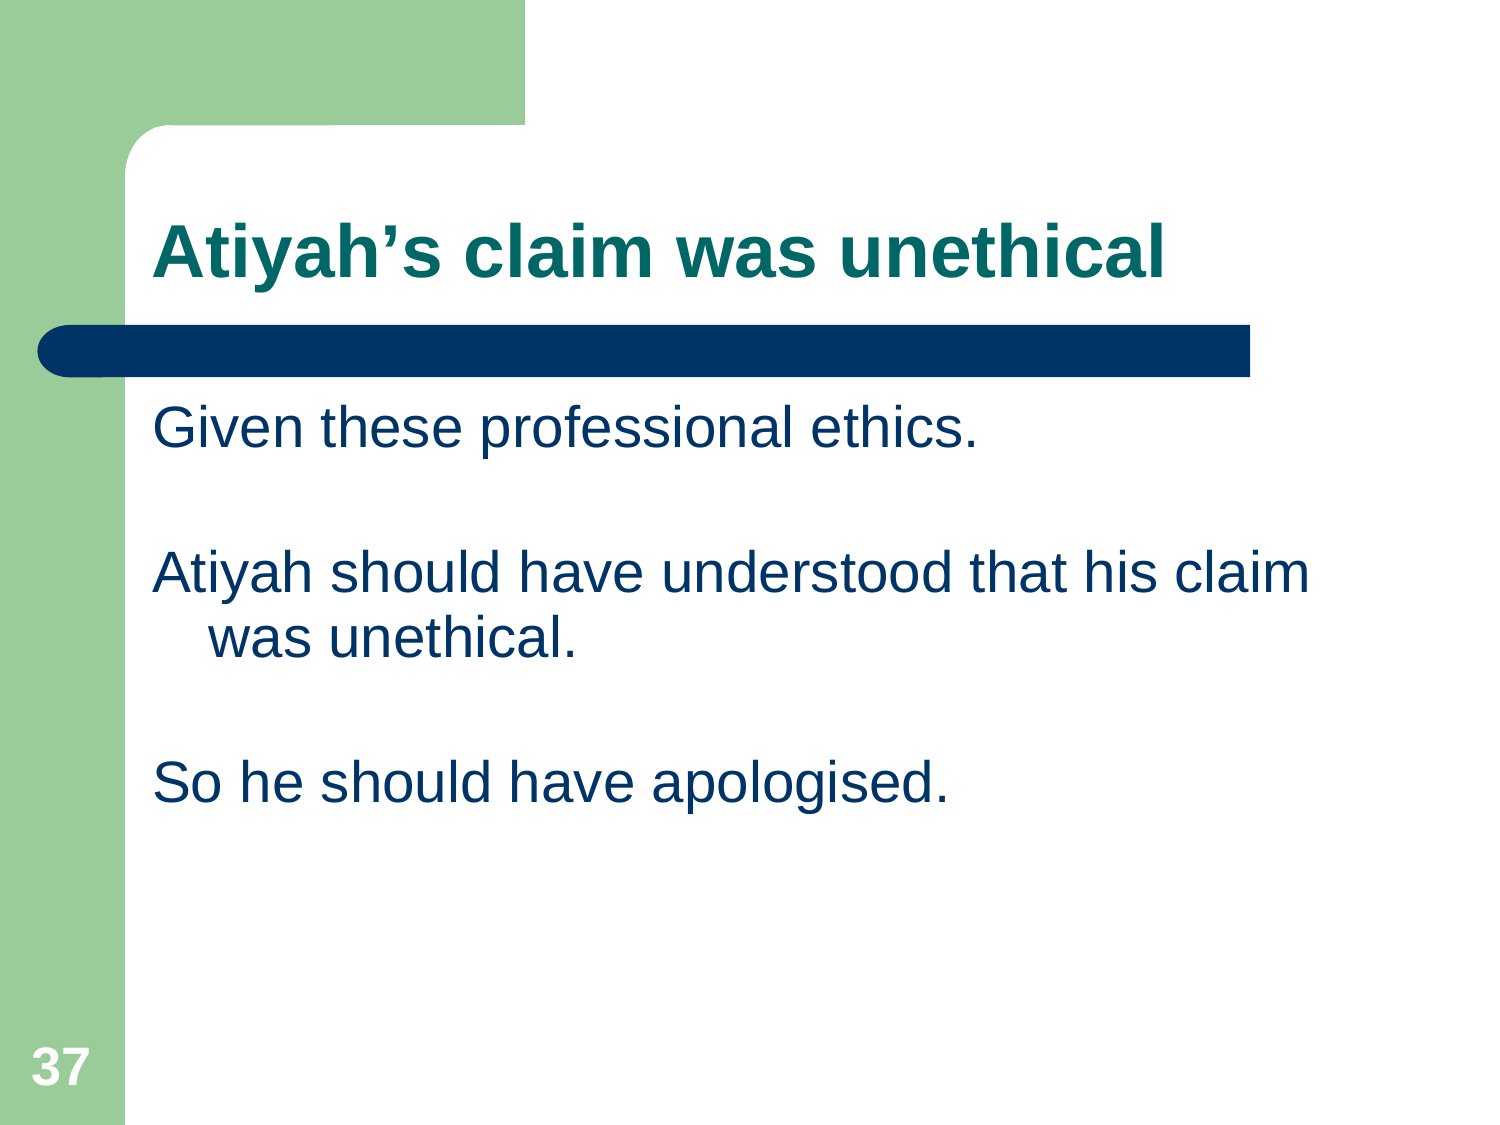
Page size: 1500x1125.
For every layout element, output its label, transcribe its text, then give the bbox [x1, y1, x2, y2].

title Atiyah’s claim was unethical [136, 136, 1414, 301]
list Given these professional ethics. Atiyah should have understood that his claim was unethical. So he should have apologised. [137, 387, 1400, 999]
